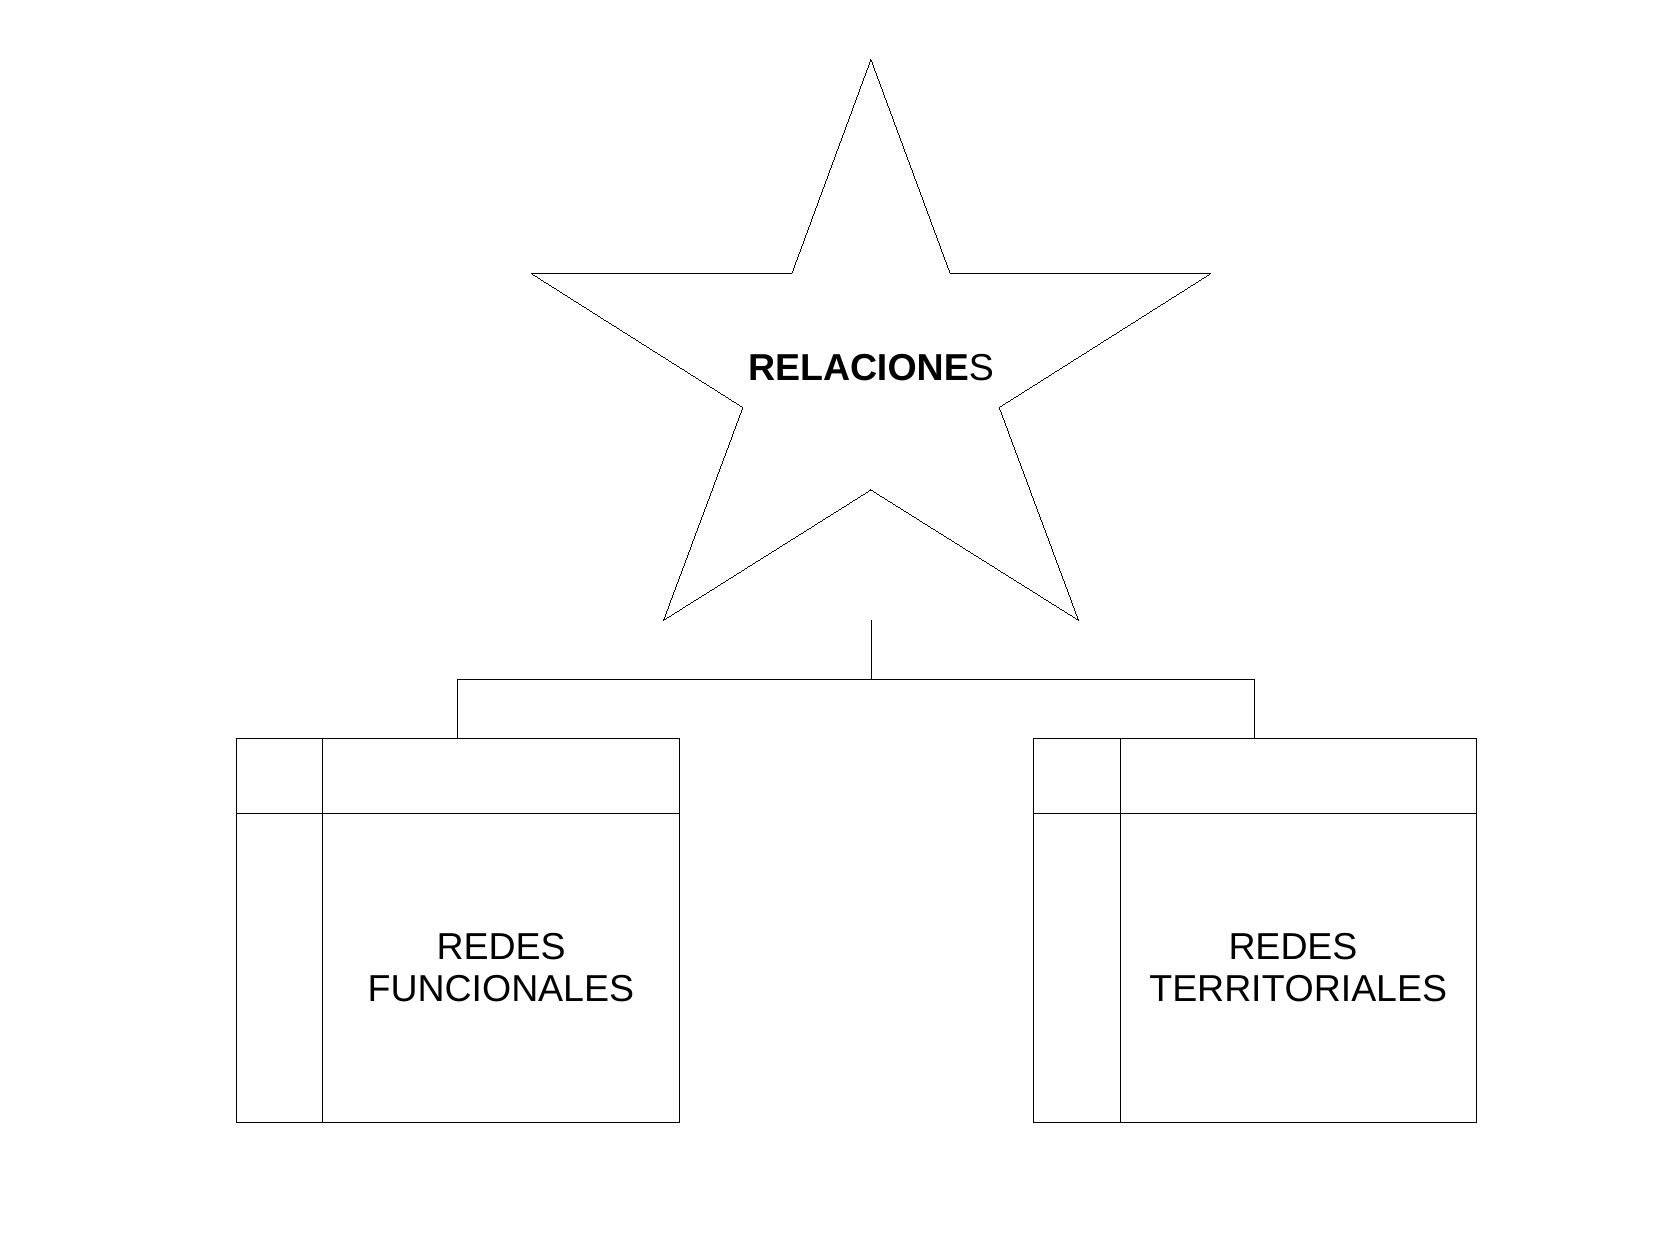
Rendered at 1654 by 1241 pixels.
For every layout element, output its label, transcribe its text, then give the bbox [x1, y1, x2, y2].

text_box RELACIONES [531, 59, 1211, 621]
text_box REDES FUNCIONALES [236, 738, 680, 1123]
text_box REDES TERRITORIALES [1033, 738, 1477, 1123]
